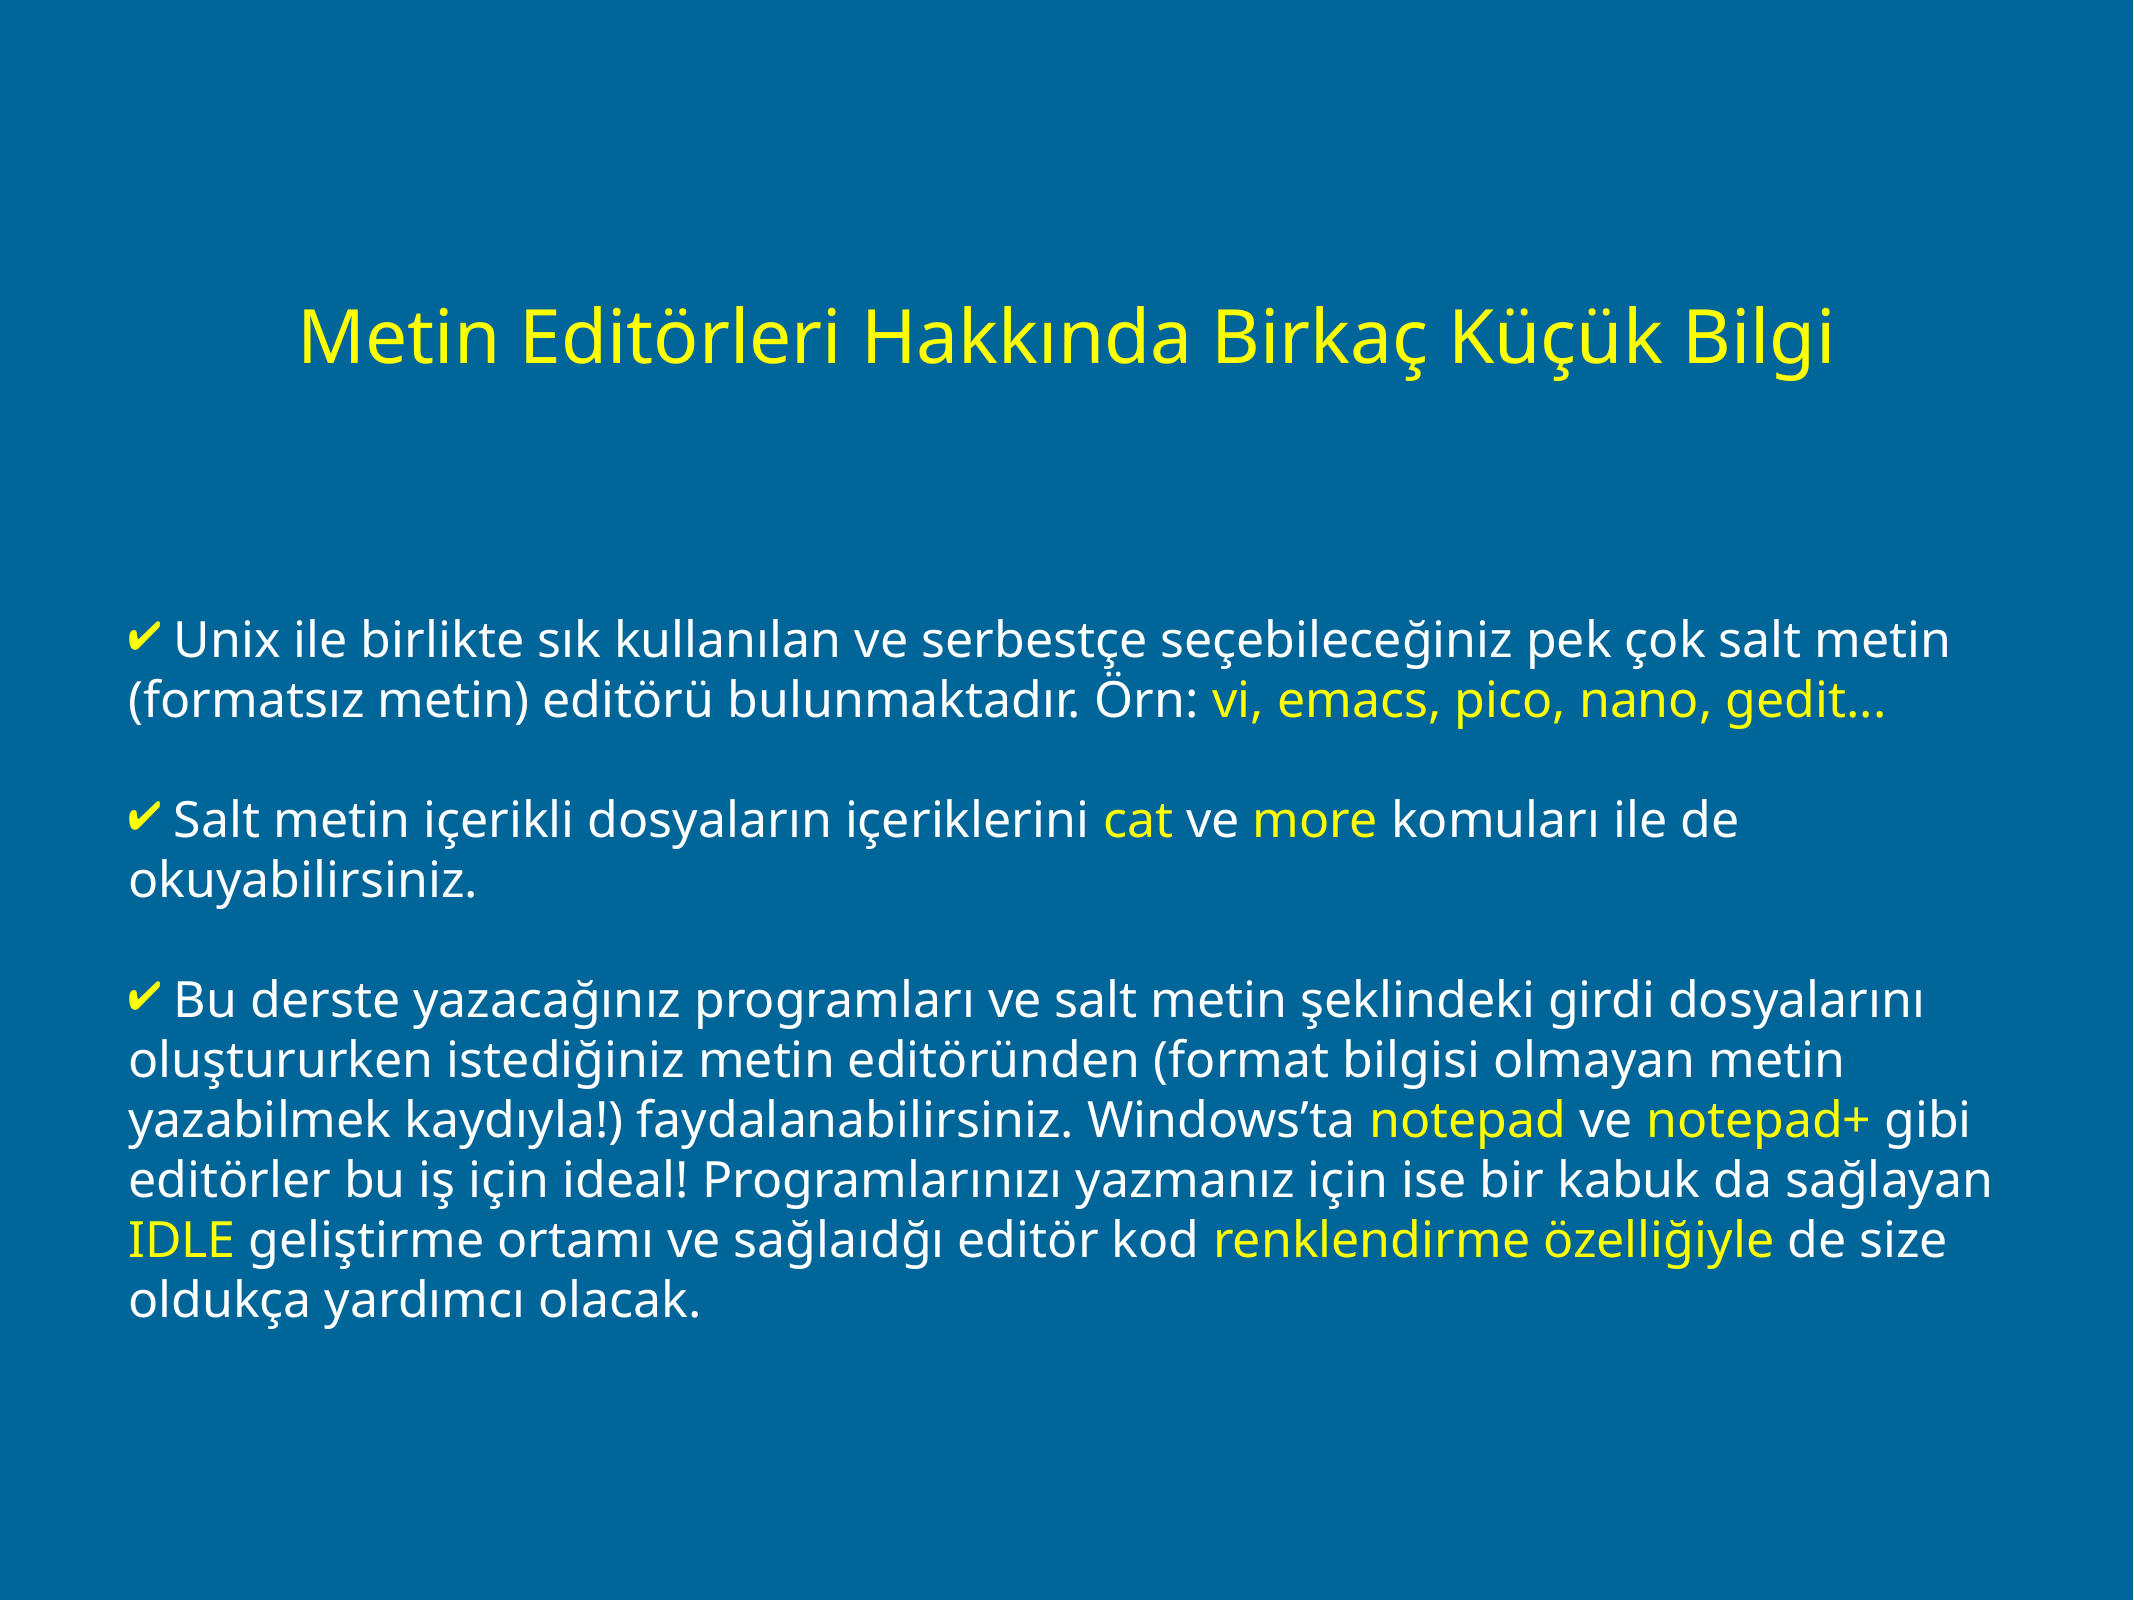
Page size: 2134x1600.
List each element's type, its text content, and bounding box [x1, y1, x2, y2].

list Unix ile birlikte sık kullanılan ve serbestçe seçebileceğiniz pek çok salt metin (formatsız metin) editörü bulunmaktadır. Örn: vi, emacs, pico, nano, gedit... Salt metin içerikli dosyaların içeriklerini cat ve more komuları ile de okuyabilirsiniz. Bu derste yazacağınız programları ve salt metin şeklindeki girdi dosyalarını oluştururken istediğiniz metin editöründen (format bilgisi olmayan metin yazabilmek kaydıyla!) faydalanabilirsiniz. Windows’ta notepad ve notepad+ gibi editörler bu iş için ideal! Programlarınızı yazmanız için ise bir kabuk da sağlayan IDLE geliştirme ortamı ve sağlaıdğı editör kod renklendirme özelliğiyle de size oldukça yardımcı olacak. [120, 394, 2026, 1491]
title Metin Editörleri Hakkında Birkaç Küçük Bilgi [208, 189, 1925, 394]
